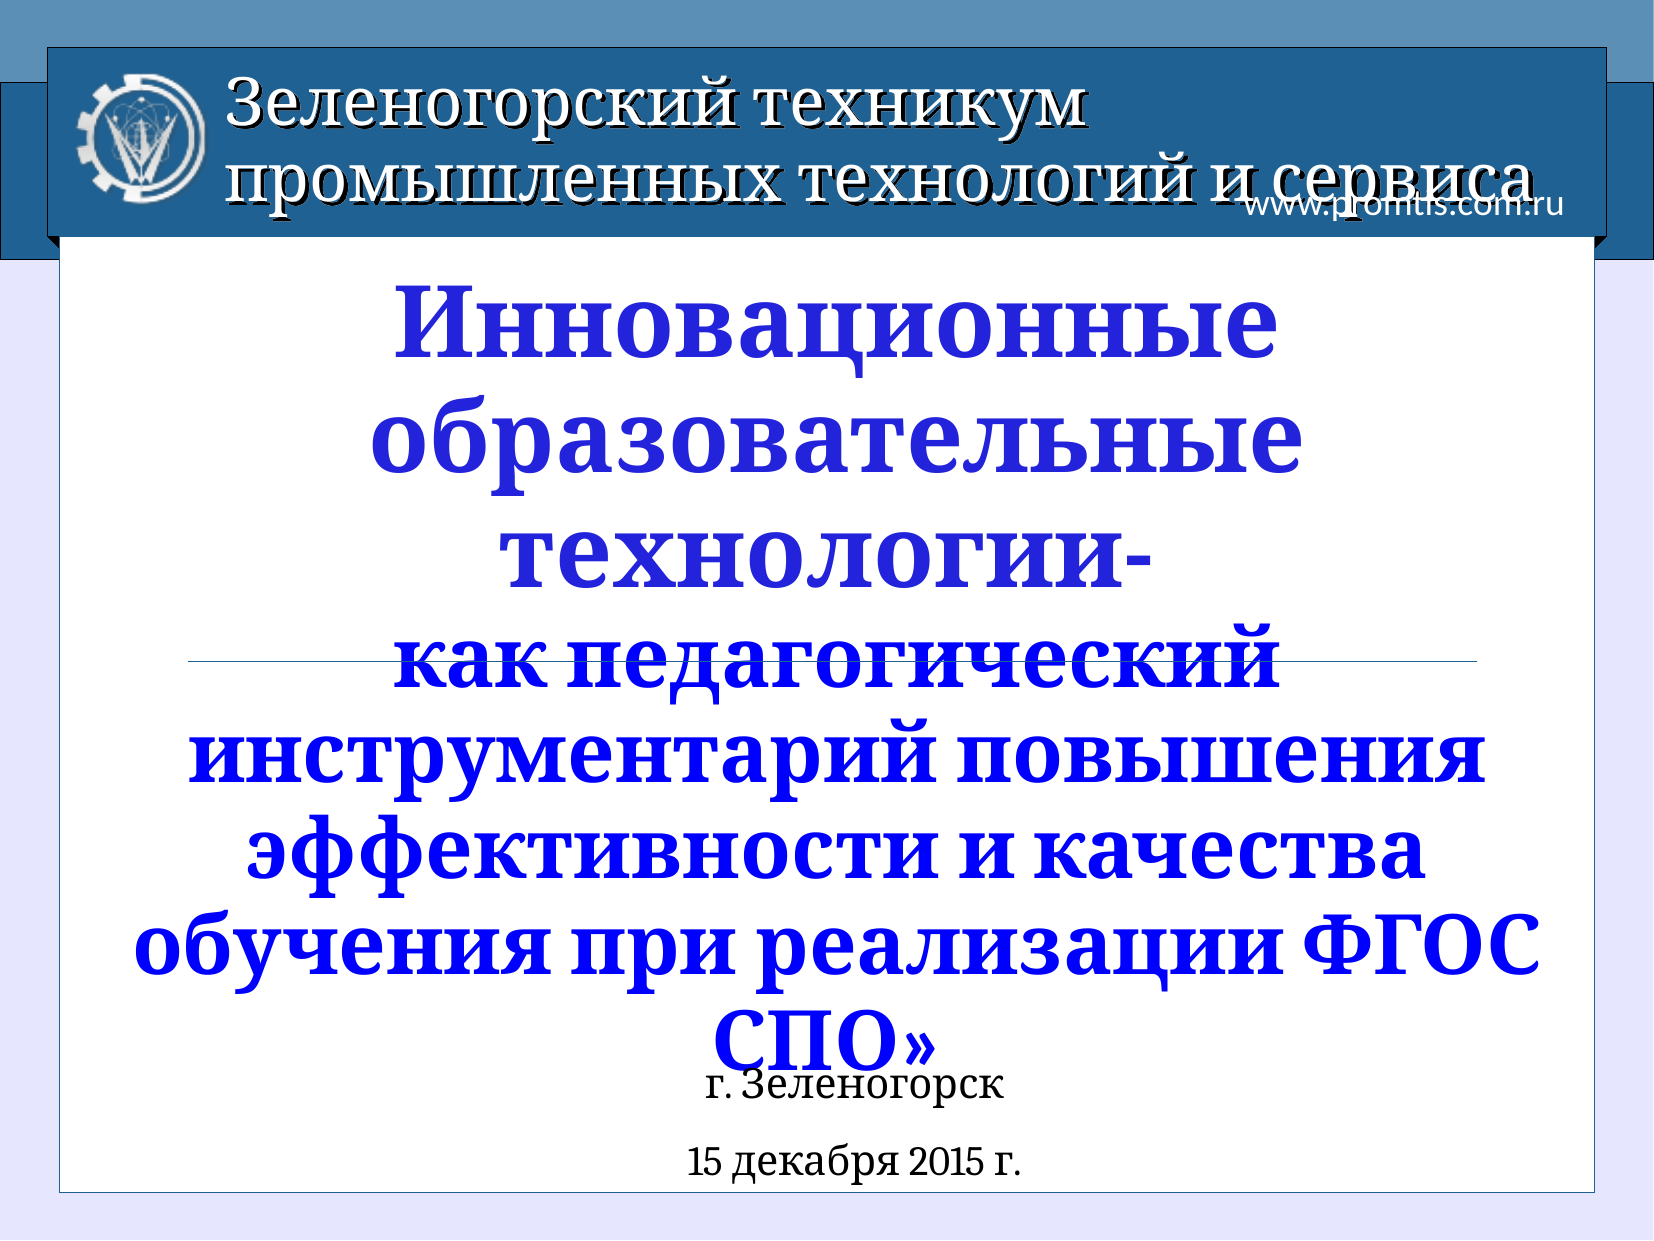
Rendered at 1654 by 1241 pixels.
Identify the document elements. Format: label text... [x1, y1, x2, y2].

text_box г. Зеленогорск 15 декабря 2015 г. [673, 1053, 1048, 1200]
text_box www.promtis.com.ru [1228, 179, 1581, 241]
title Зеленогорский техникум промышленных технологий и сервиса [224, 63, 1548, 221]
subtitle Инновационные образовательные технологии- как педагогический инструментарий повышения эффективности и качества обучения при реализации ФГОС СПО» [93, 307, 1582, 1241]
